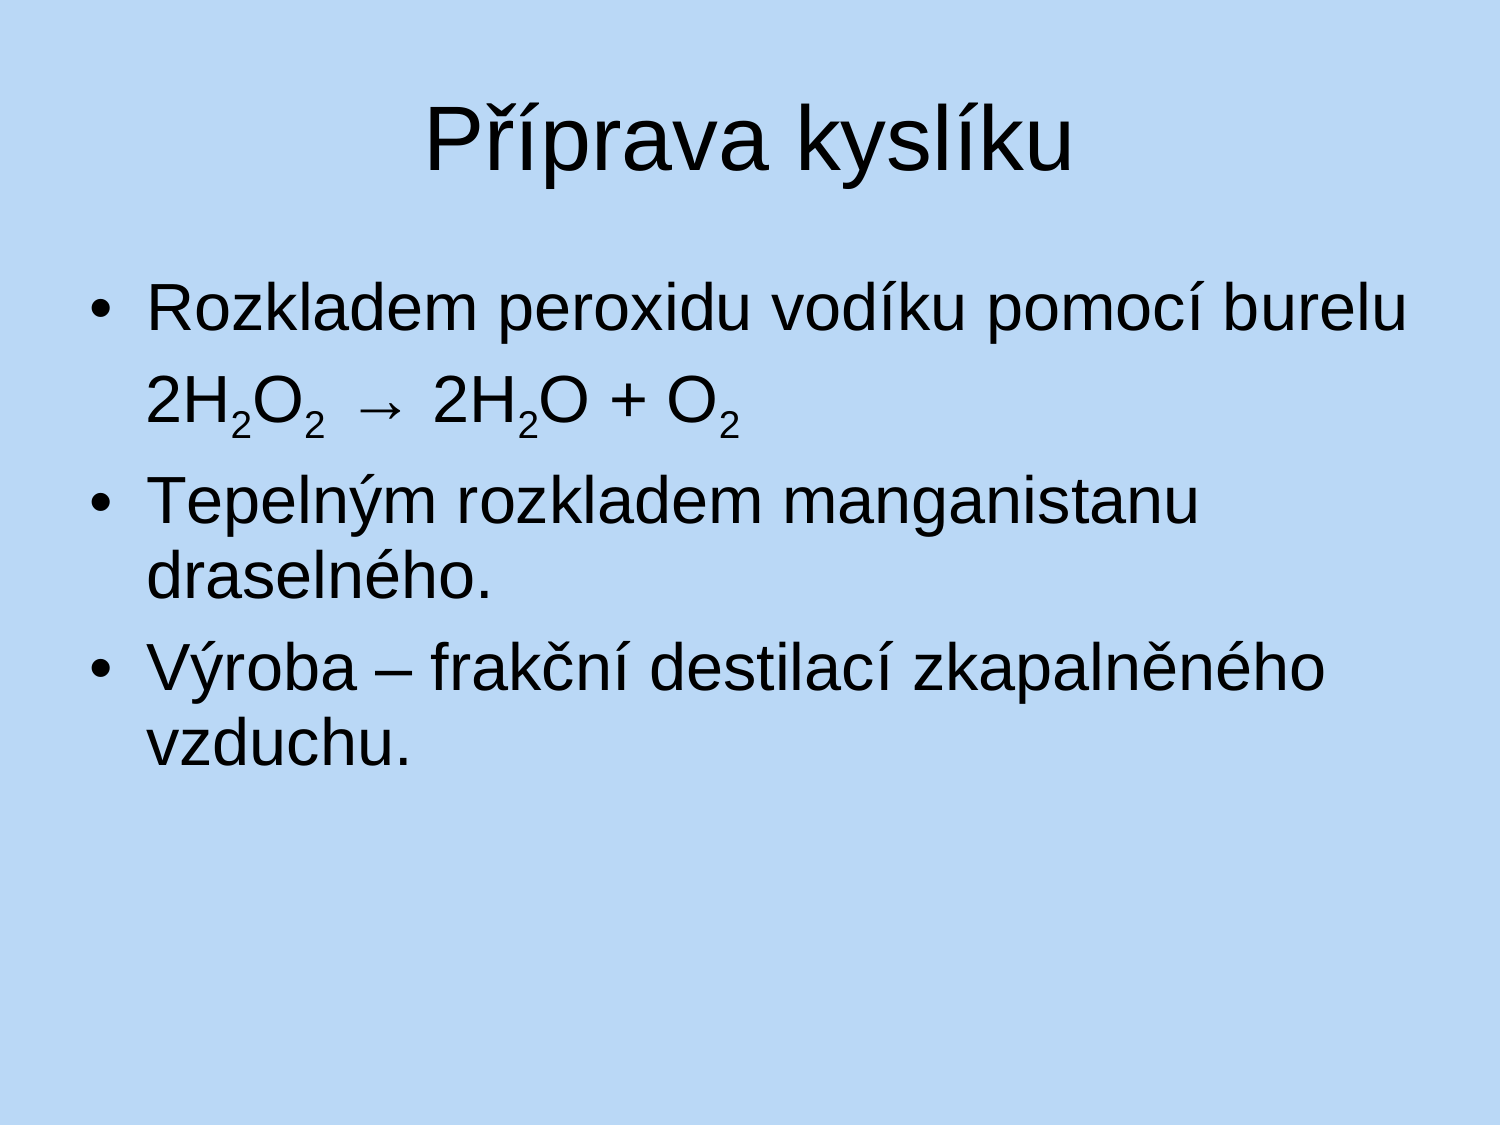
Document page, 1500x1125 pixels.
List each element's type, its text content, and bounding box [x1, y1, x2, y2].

list Rozkladem peroxidu vodíku pomocí burelu 2H2O2 → 2H2O + O2 Tepelným rozkladem manganistanu draselného. Výroba – frakční destilací zkapalněného vzduchu. [75, 262, 1426, 1109]
title Příprava kyslíku [75, 45, 1426, 233]
